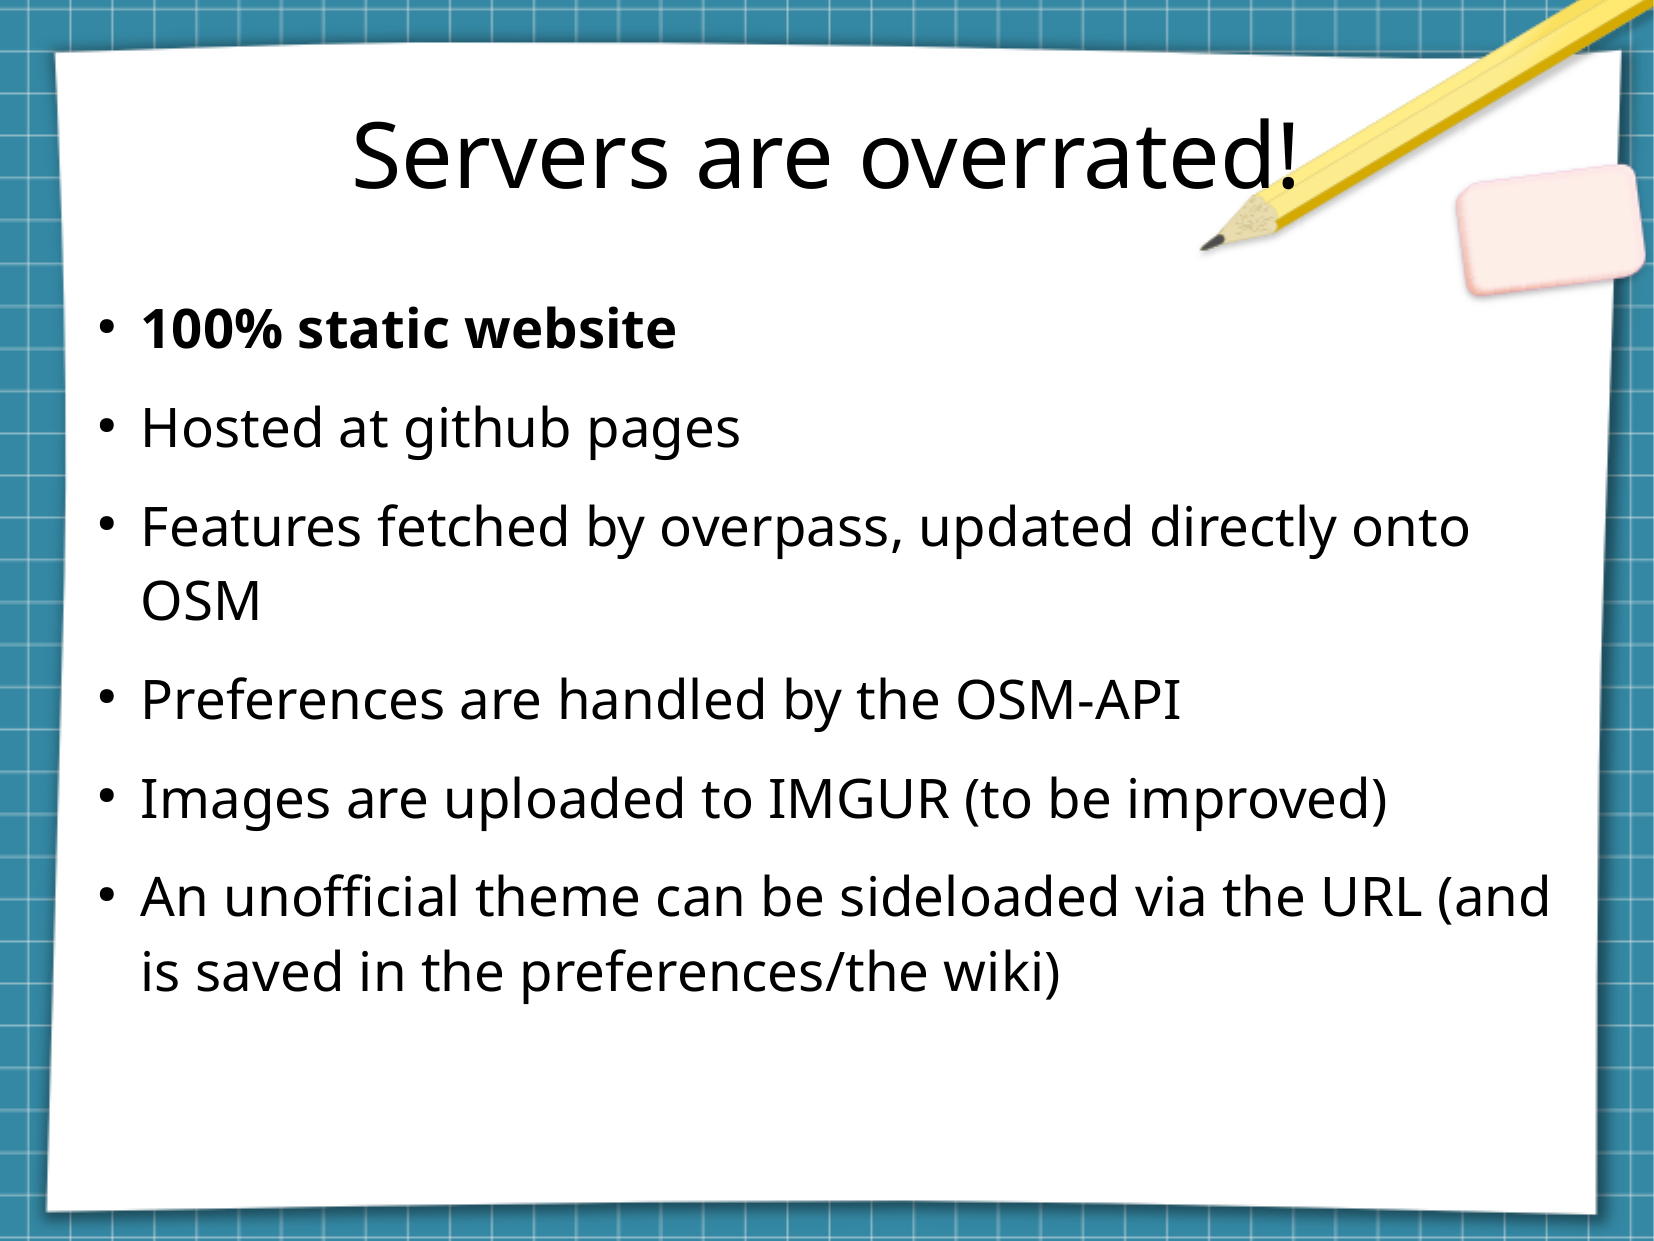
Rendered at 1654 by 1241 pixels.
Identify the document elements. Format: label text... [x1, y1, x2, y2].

list 100% static website Hosted at github pages Features fetched by overpass, updated directly onto OSM Preferences are handled by the OSM-API Images are uploaded to IMGUR (to be improved) An unofficial theme can be sideloaded via the URL (and is saved in the preferences/the wiki) [82, 290, 1571, 1010]
title Servers are overrated! [82, 49, 1571, 257]
picture [0, 0, 1654, 1241]
